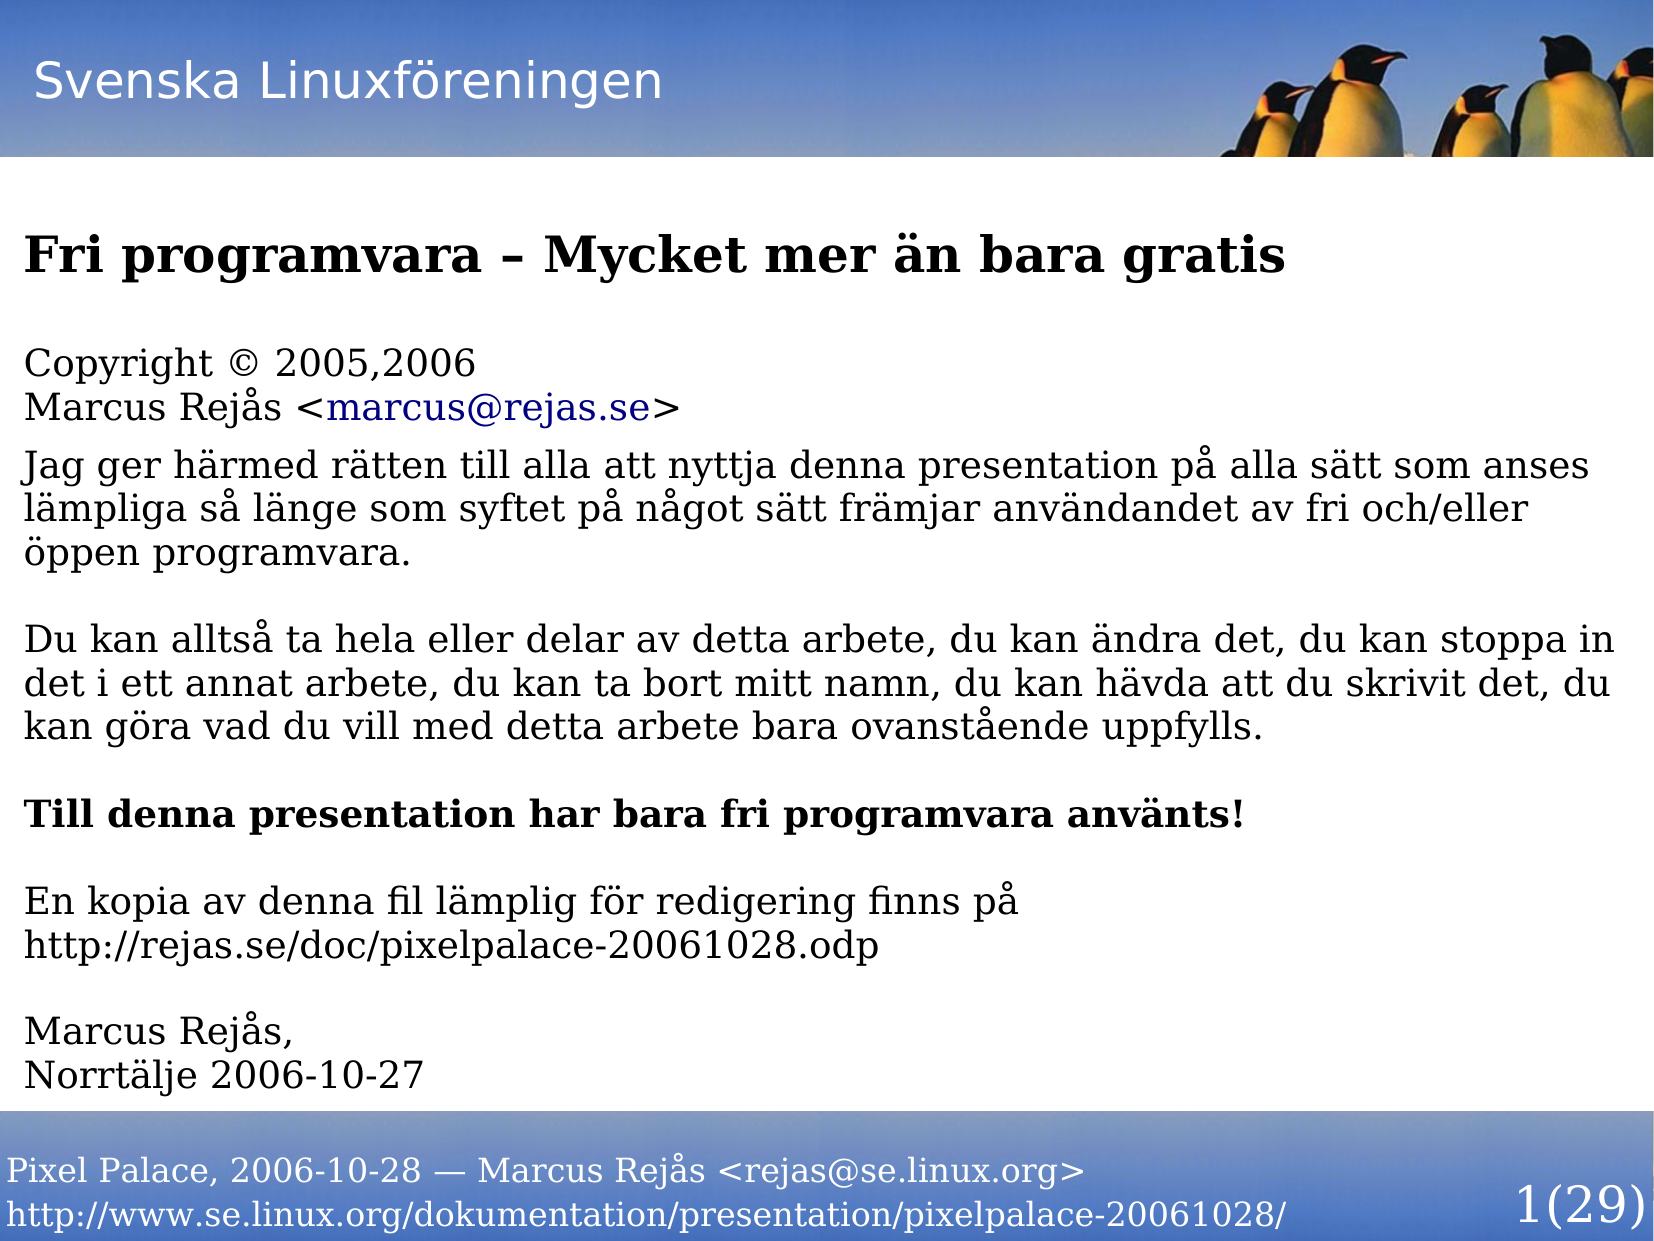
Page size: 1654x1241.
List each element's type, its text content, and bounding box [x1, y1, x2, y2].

picture [0, 1111, 1654, 1241]
text_box Fri programvara – Mycket mer än bara gratis Copyright © 2005,2006 Marcus Rejås <marcus@rejas.se> Jag ger härmed rätten till alla att nyttja denna presentation på alla sätt som anses lämpliga så länge som syftet på något sätt främjar användandet av fri och/eller öppen programvara. Du kan alltså ta hela eller delar av detta arbete, du kan ändra det, du kan stoppa in det i ett annat arbete, du kan ta bort mitt namn, du kan hävda att du skrivit det, du kan göra vad du vill med detta arbete bara ovanstående uppfylls. Till denna presentation har bara fri programvara använts! En kopia av denna fil lämplig för redigering finns på http://rejas.se/doc/pixelpalace-20061028.odp Marcus Rejås, Norrtälje 2006-10-27 [23, 225, 1637, 1098]
picture [0, 0, 1654, 157]
